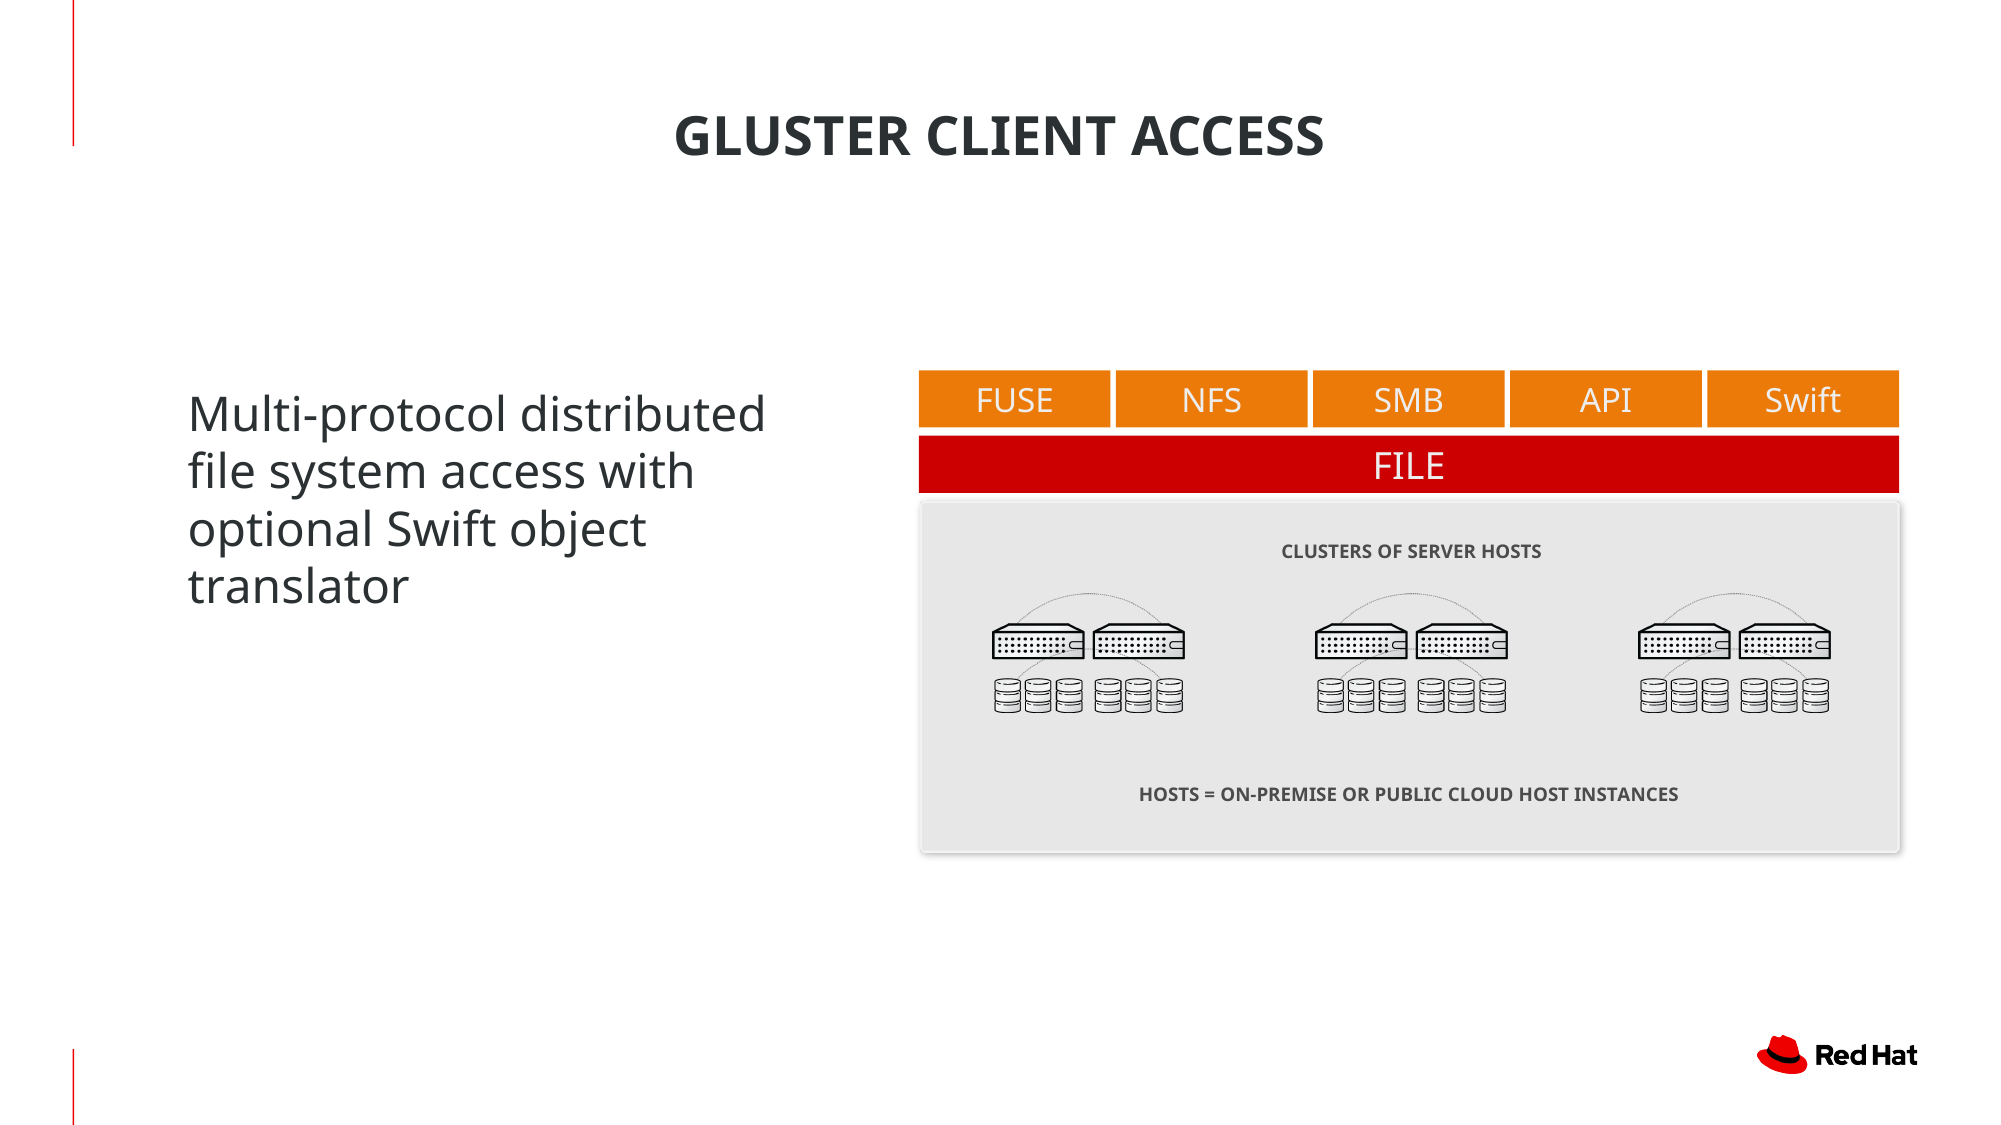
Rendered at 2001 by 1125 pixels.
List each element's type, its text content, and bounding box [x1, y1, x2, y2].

text_box NFS [1115, 370, 1308, 428]
text_box HOSTS = ON-PREMISE OR PUBLIC CLOUD HOST INSTANCES [989, 772, 1828, 815]
text_box FILE [918, 435, 1900, 493]
picture [911, 492, 1912, 866]
text_box CLUSTERS OF SERVER HOSTS [1072, 529, 1751, 572]
text_box FUSE [918, 370, 1111, 428]
text_box Swift [1707, 370, 1900, 428]
text_box SMB [1313, 370, 1505, 428]
text_box Multi-protocol distributed file system access with optional Swift object translator [172, 376, 864, 838]
title GLUSTER CLIENT ACCESS [68, 85, 1932, 212]
text_box API [1510, 370, 1702, 428]
picture [1757, 1035, 1918, 1074]
